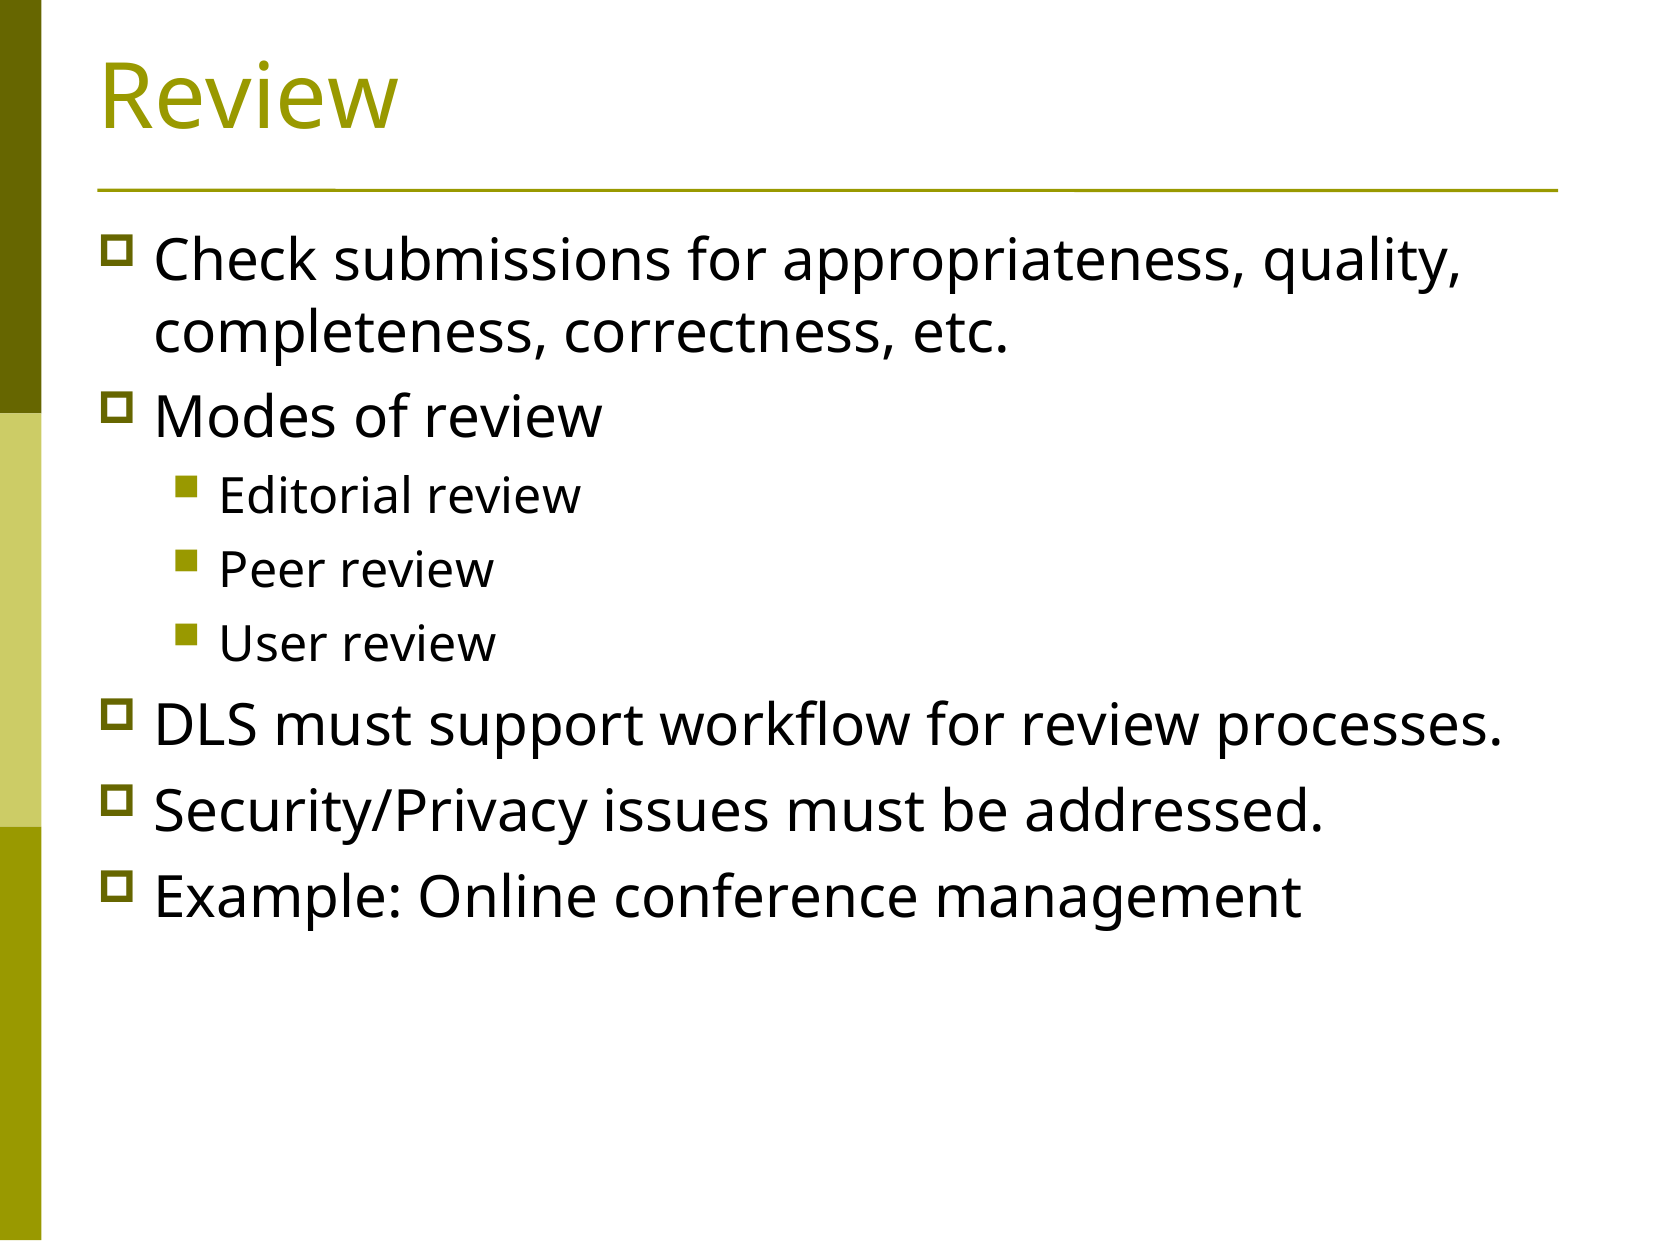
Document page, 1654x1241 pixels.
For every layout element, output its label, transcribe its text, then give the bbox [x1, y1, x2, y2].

title Review [82, 0, 1571, 164]
list Check submissions for appropriateness, quality, completeness, correctness, etc. Modes of review Editorial review Peer review User review DLS must support workflow for review processes. Security/Privacy issues must be addressed. Example: Online conference management [82, 216, 1571, 1124]
